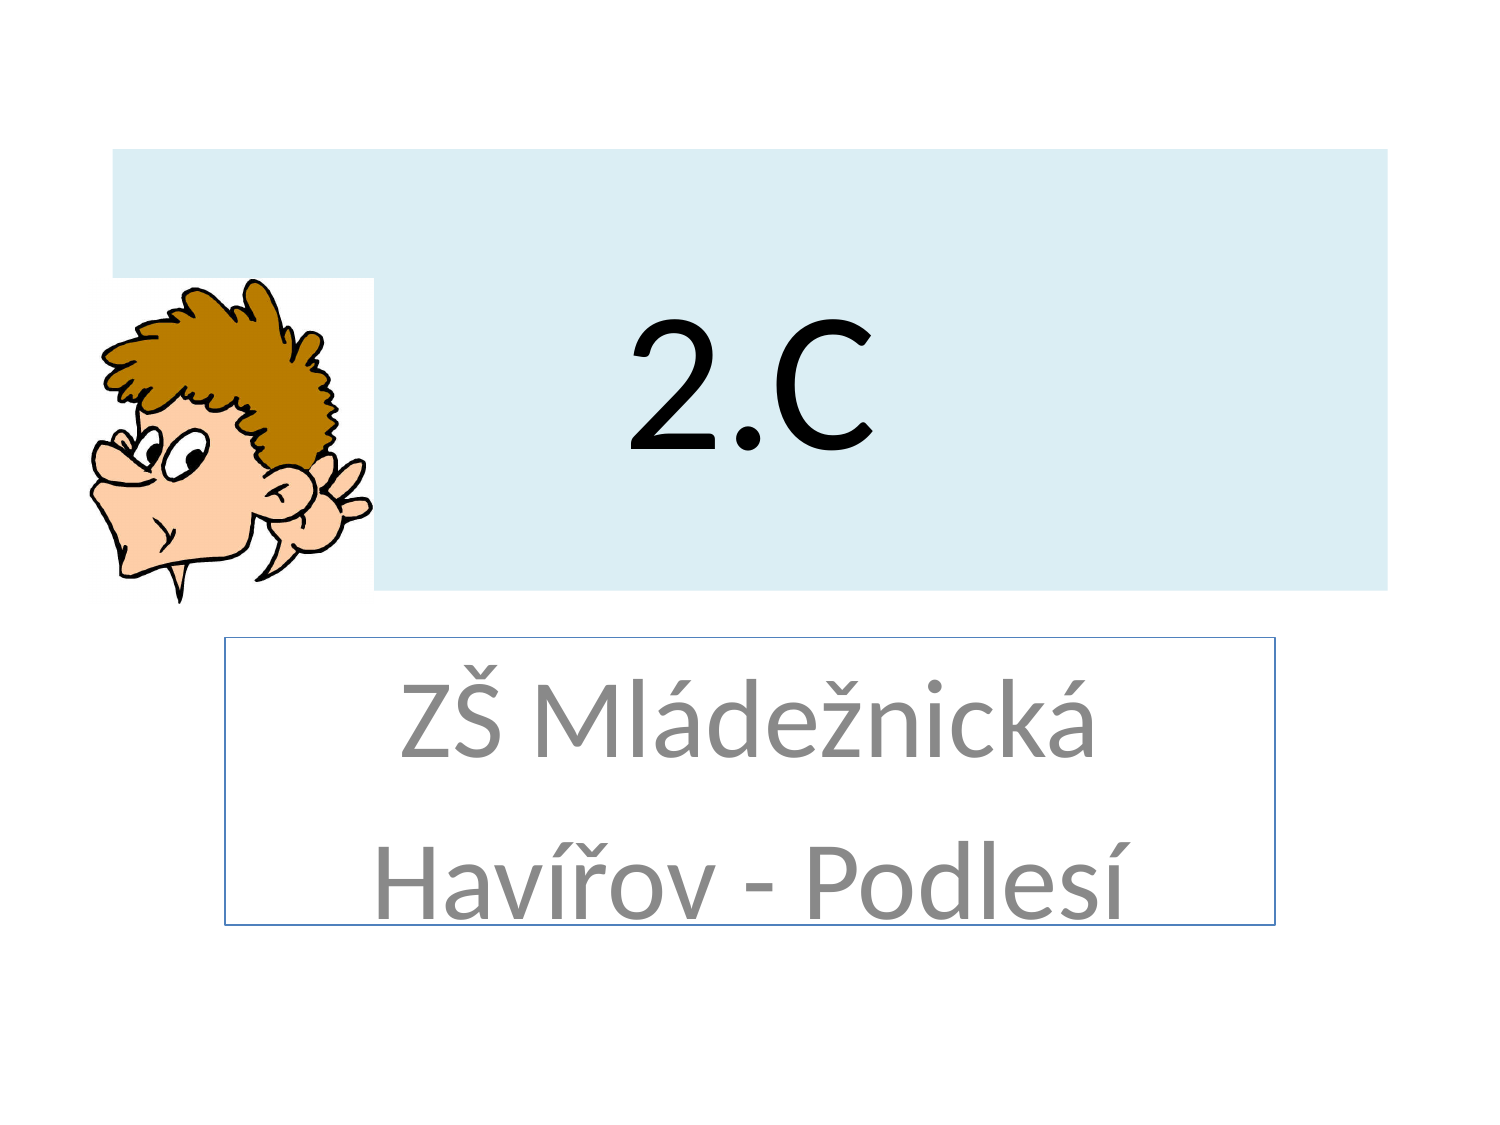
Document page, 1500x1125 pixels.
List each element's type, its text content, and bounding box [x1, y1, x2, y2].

picture [88, 278, 374, 604]
title 2.C [112, 149, 1388, 591]
subtitle ZŠ Mládežnická Havířov - Podlesí [225, 637, 1276, 925]
